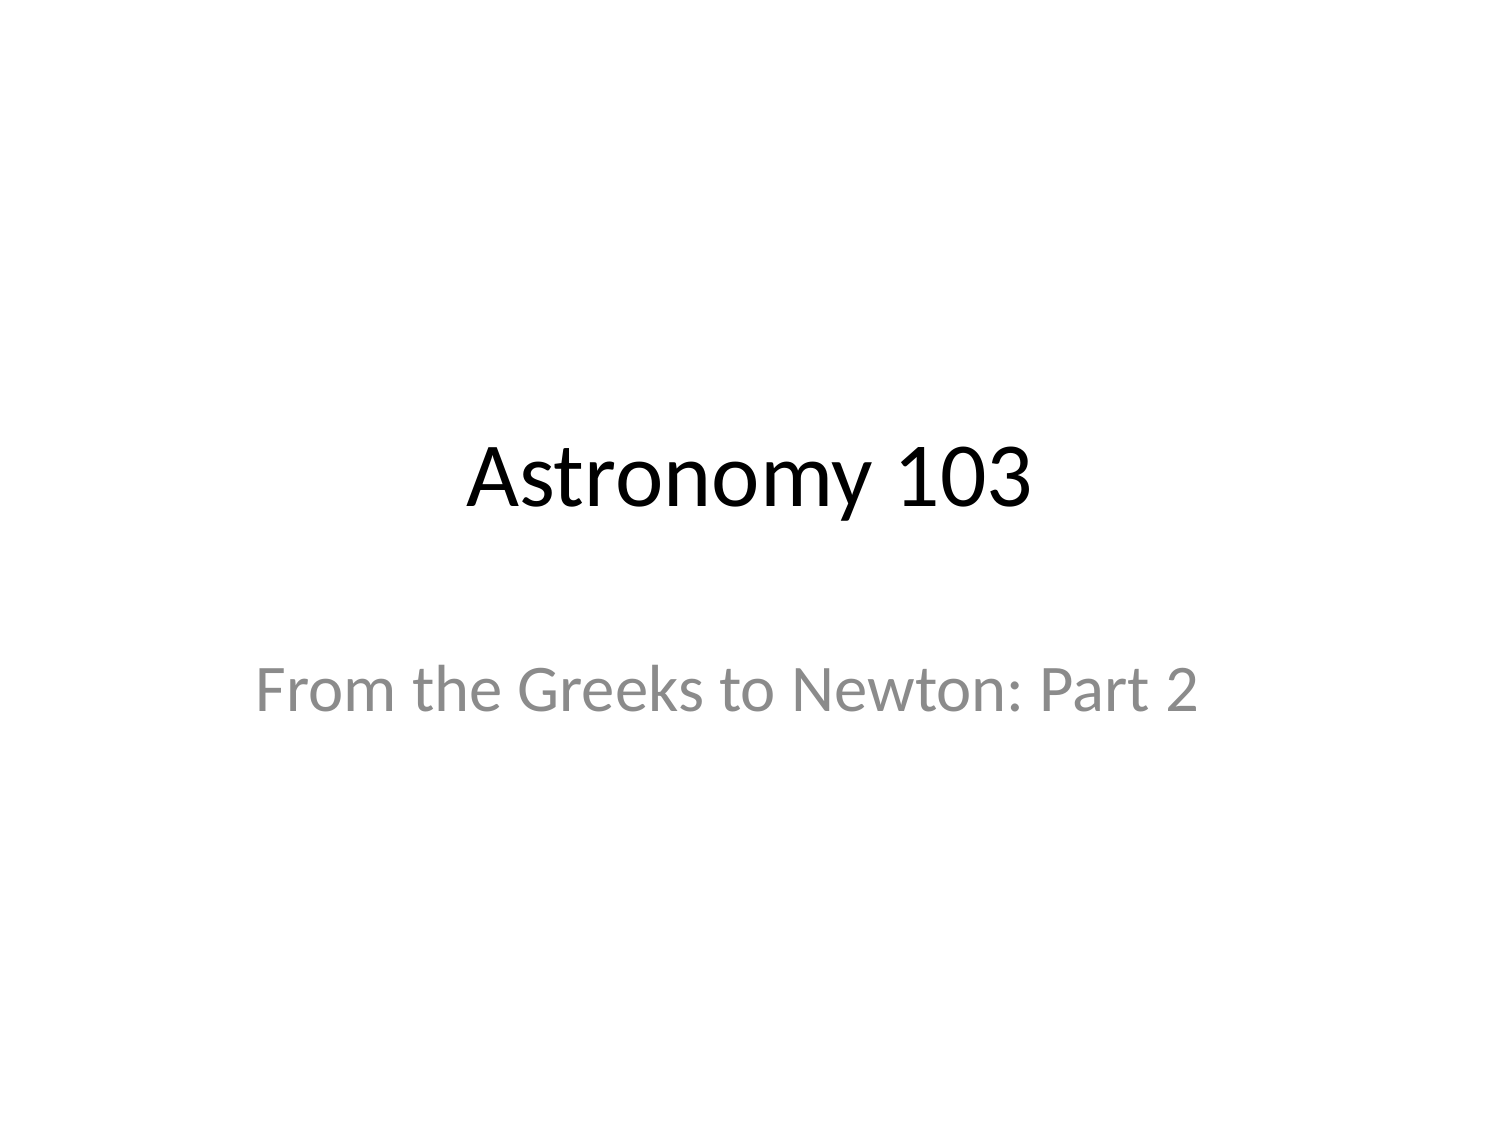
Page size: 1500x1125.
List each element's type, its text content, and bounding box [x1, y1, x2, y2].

subtitle From the Greeks to Newton: Part 2 [67, 637, 1388, 925]
title Astronomy 103 [112, 349, 1388, 591]
